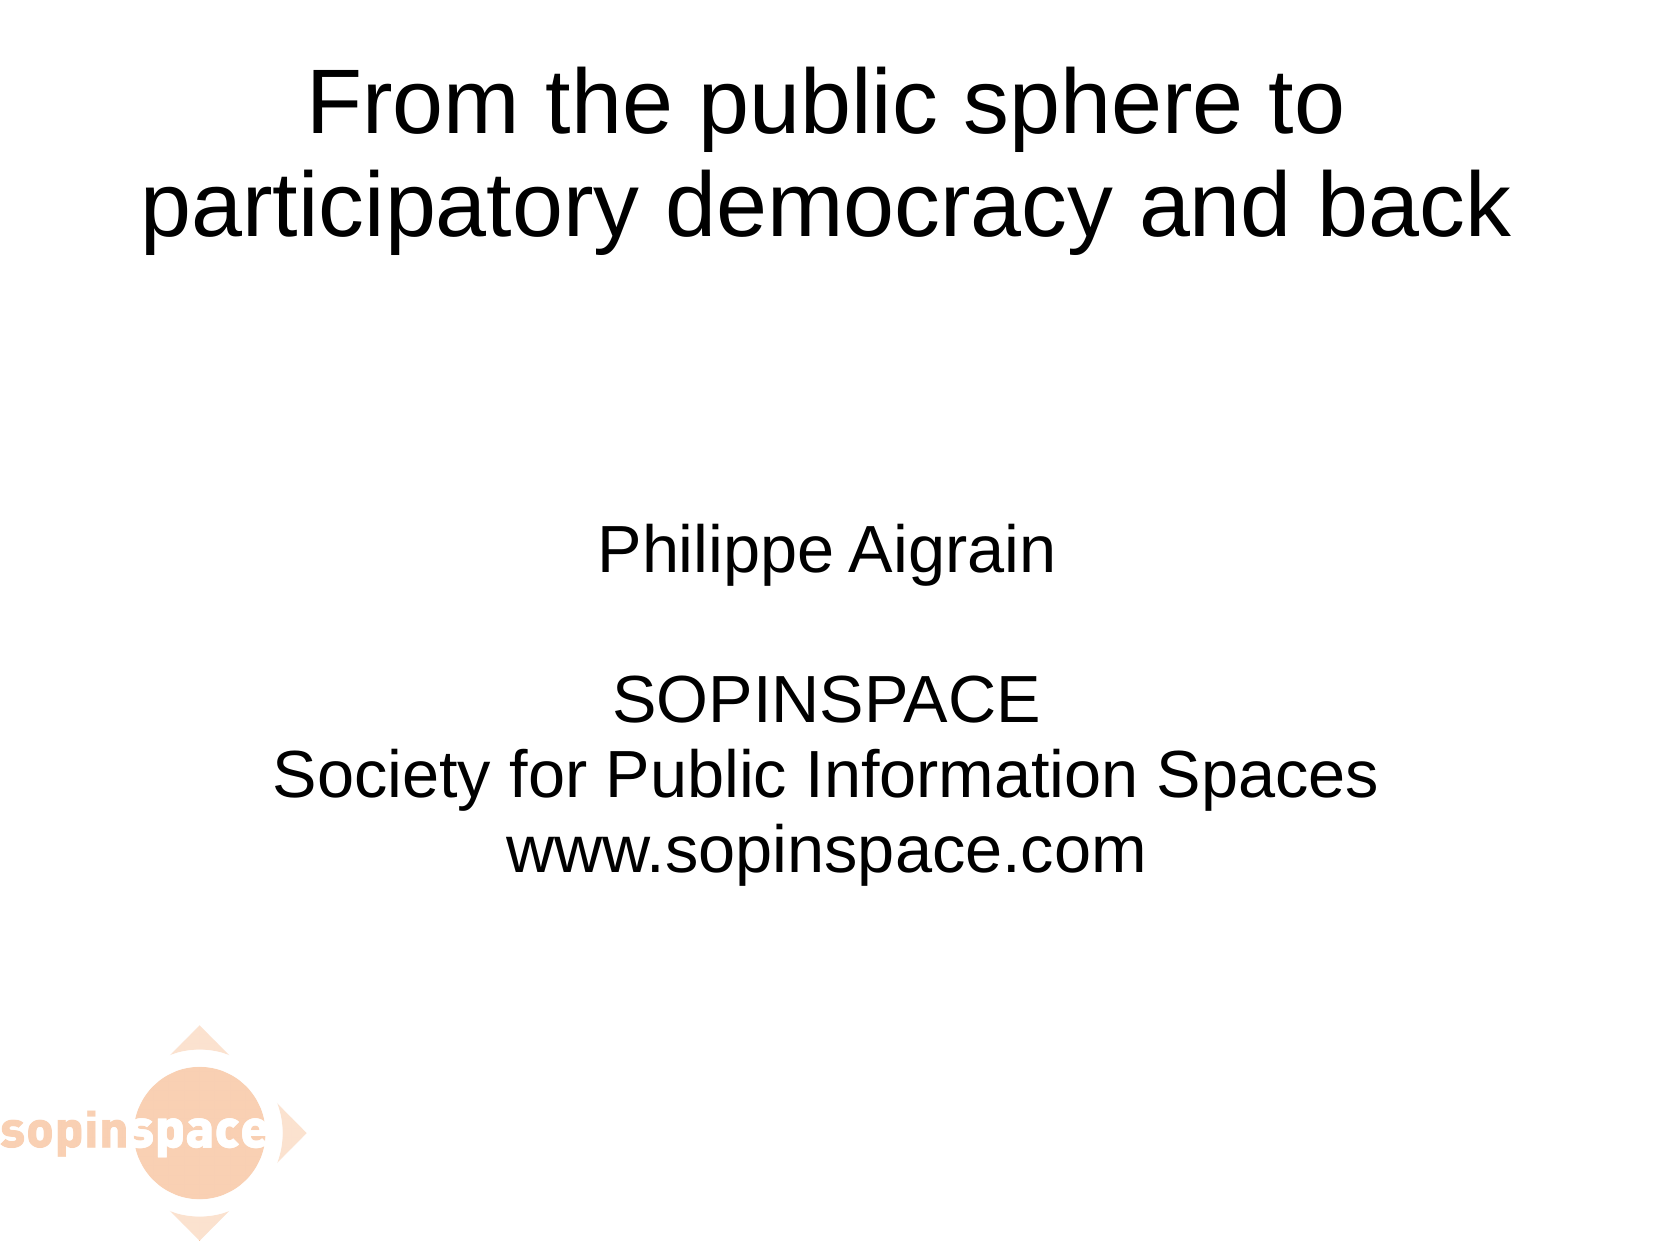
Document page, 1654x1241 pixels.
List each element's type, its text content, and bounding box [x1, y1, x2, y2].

subtitle Philippe Aigrain SOPINSPACE Society for Public Information Spaces www.sopinspace.com [82, 297, 1571, 1102]
title From the public sphere to participatory democracy and back [82, 50, 1571, 256]
